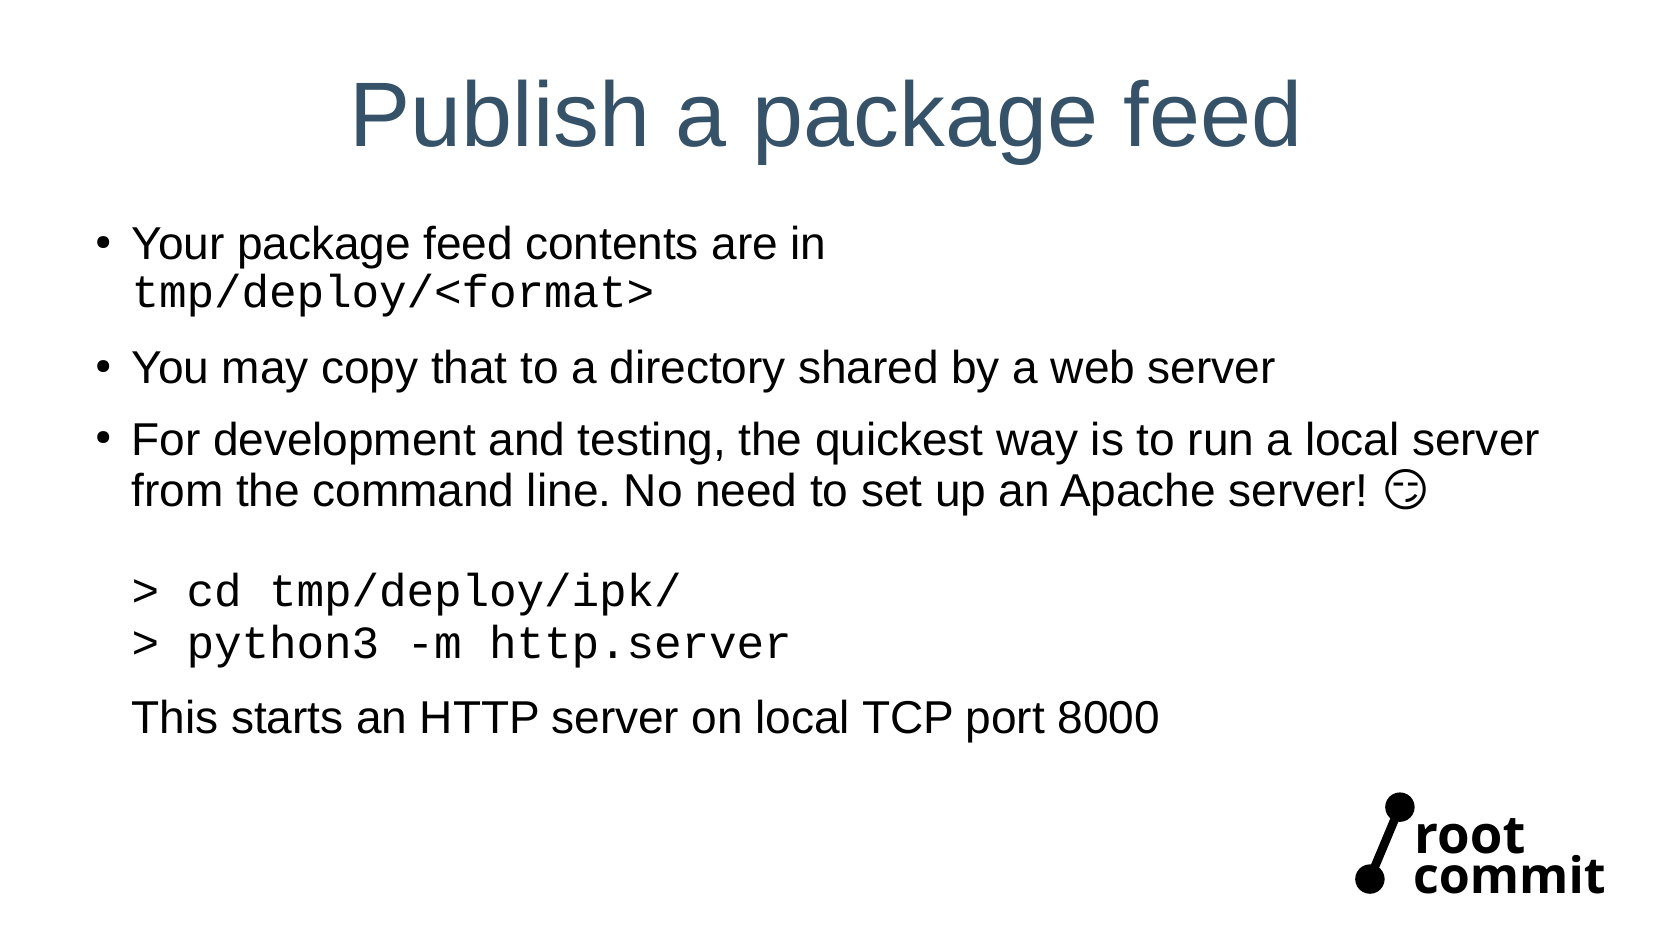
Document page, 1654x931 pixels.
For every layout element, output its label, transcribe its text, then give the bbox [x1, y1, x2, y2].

title Publish a package feed [82, 37, 1571, 193]
list Your package feed contents are in tmp/deploy/<format> You may copy that to a directory shared by a web server For development and testing, the quickest way is to run a local server from the command line. No need to set up an Apache server! 😏 > cd tmp/deploy/ipk/ > python3 -m http.server This starts an HTTP server on local TCP port 8000 [82, 217, 1571, 758]
